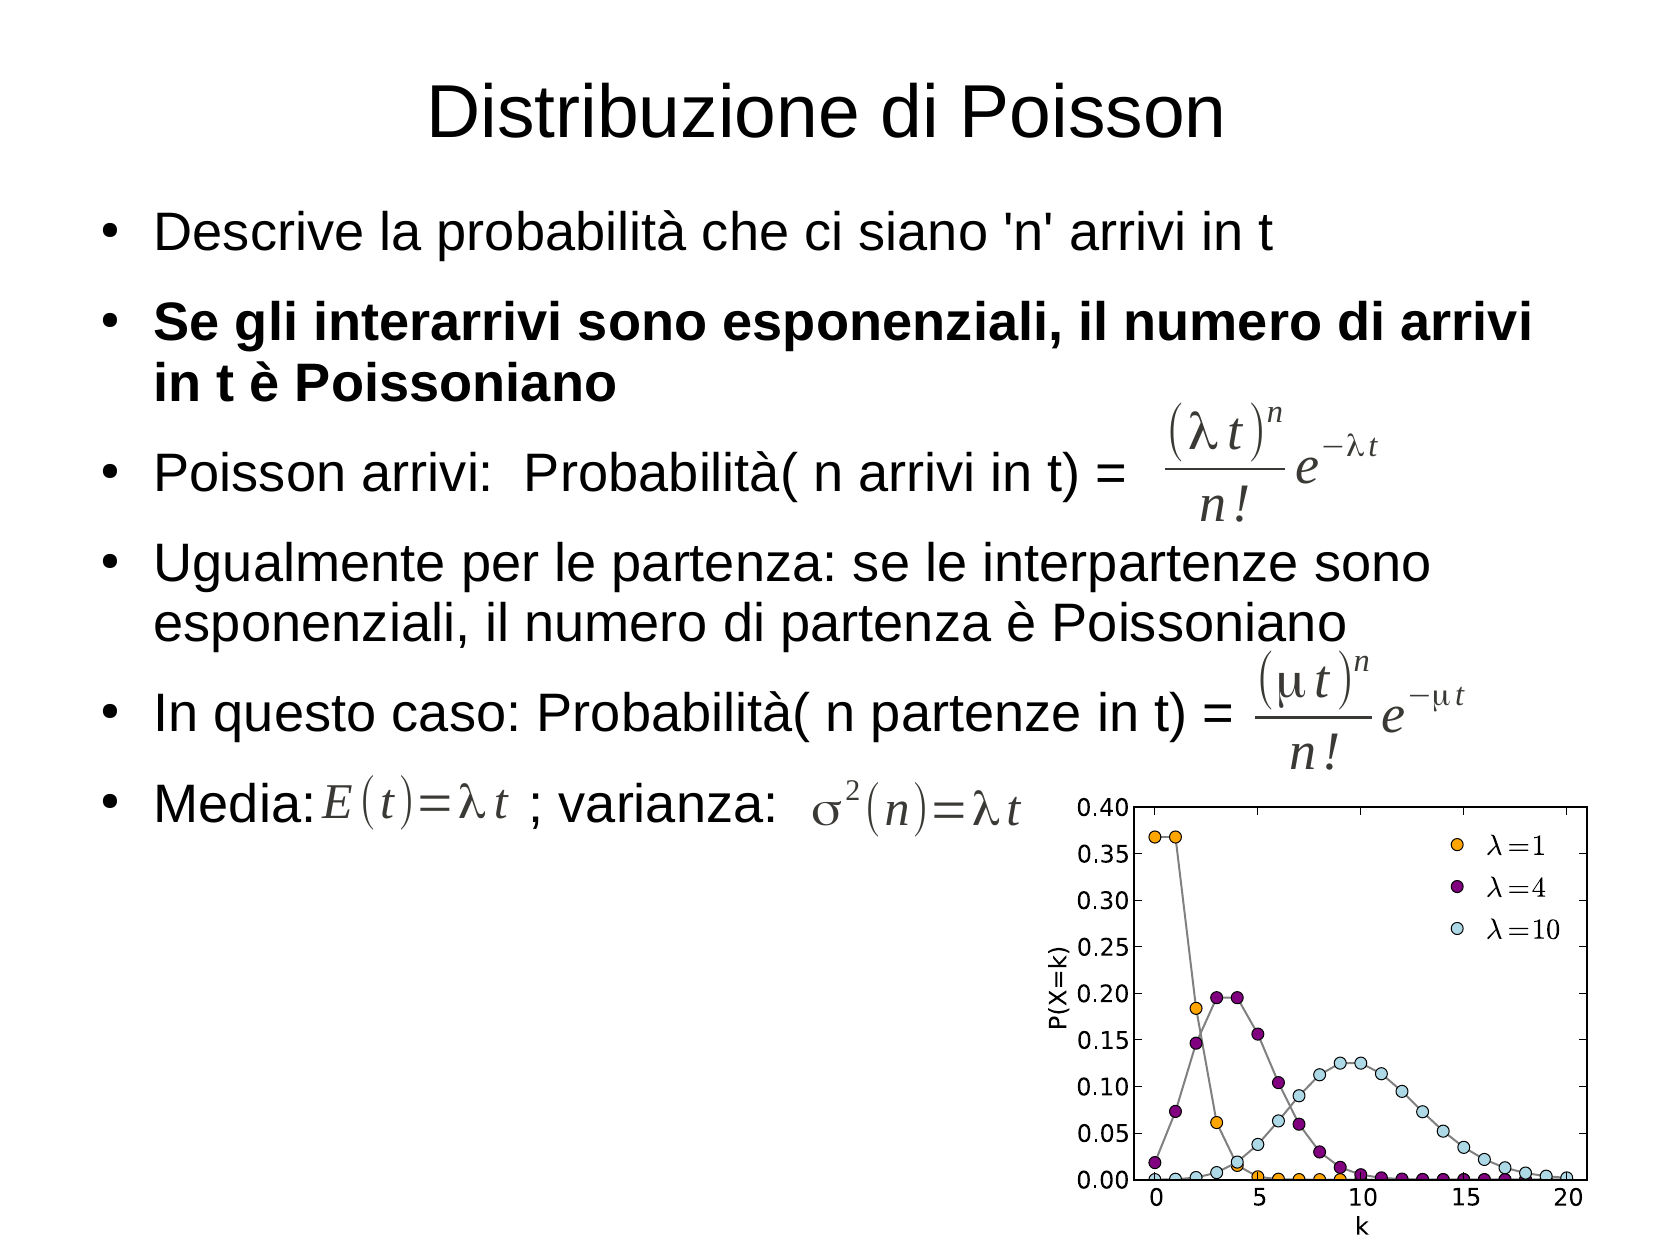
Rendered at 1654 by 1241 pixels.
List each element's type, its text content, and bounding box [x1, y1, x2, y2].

chart [1247, 641, 1473, 773]
picture [1036, 773, 1612, 1241]
chart [804, 773, 1031, 840]
list Descrive la probabilità che ci siano 'n' arrivi in t Se gli interarrivi sono esponenziali, il numero di arrivi in t è Poissoniano Poisson arrivi: Probabilità( n arrivi in t) = Ugualmente per le partenza: se le interpartenze sono esponenziali, il numero di partenza è Poissoniano In questo caso: Probabilità( n partenze in t) = Media: ; varianza: [82, 201, 1538, 921]
title Distribuzione di Poisson [82, 8, 1571, 216]
chart [1157, 392, 1387, 533]
chart [312, 773, 517, 834]
